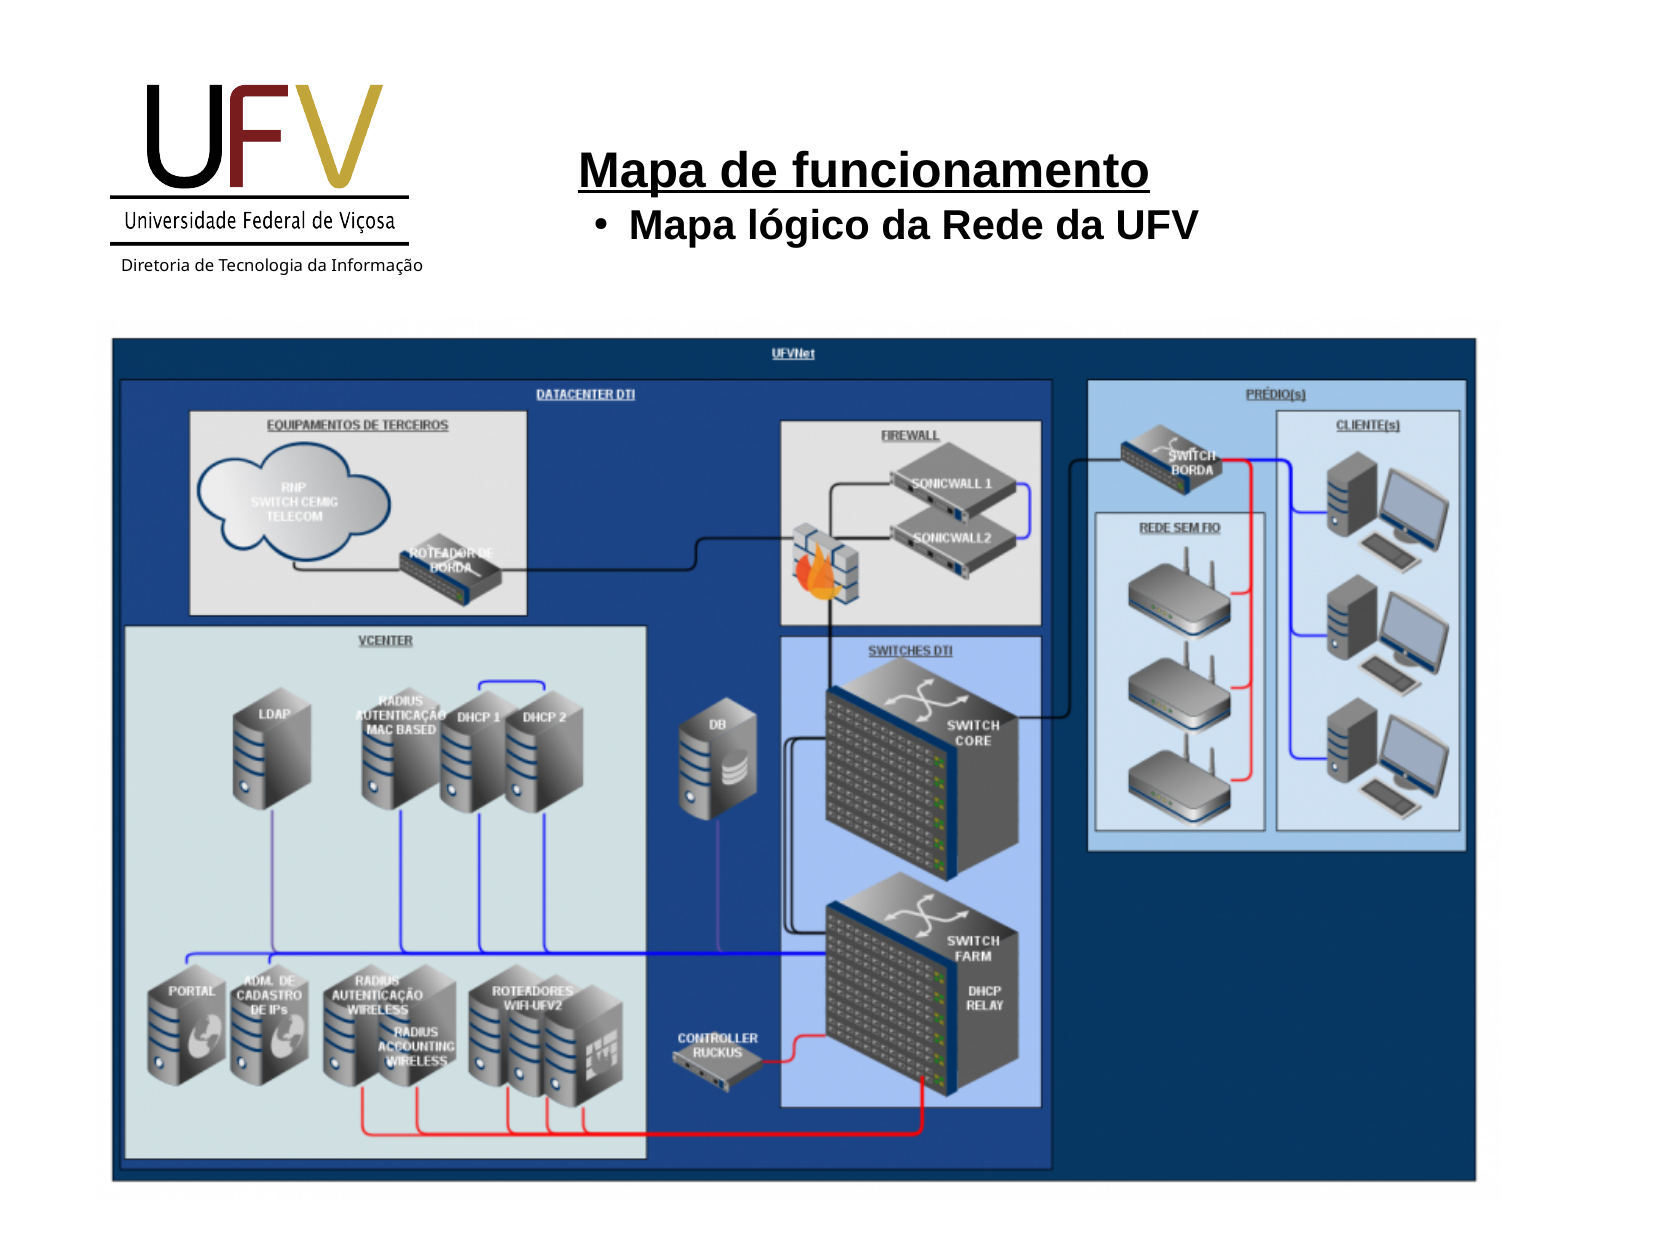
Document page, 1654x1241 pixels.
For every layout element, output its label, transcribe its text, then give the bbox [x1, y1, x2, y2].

text_box Diretoria de Tecnologia da Informação [409, 246, 443, 280]
picture [94, 318, 1501, 1201]
title Mapa de funcionamento [578, 141, 1630, 254]
text_box Mapa lógico da Rede da UFV [578, 194, 1654, 256]
picture [110, 47, 409, 283]
